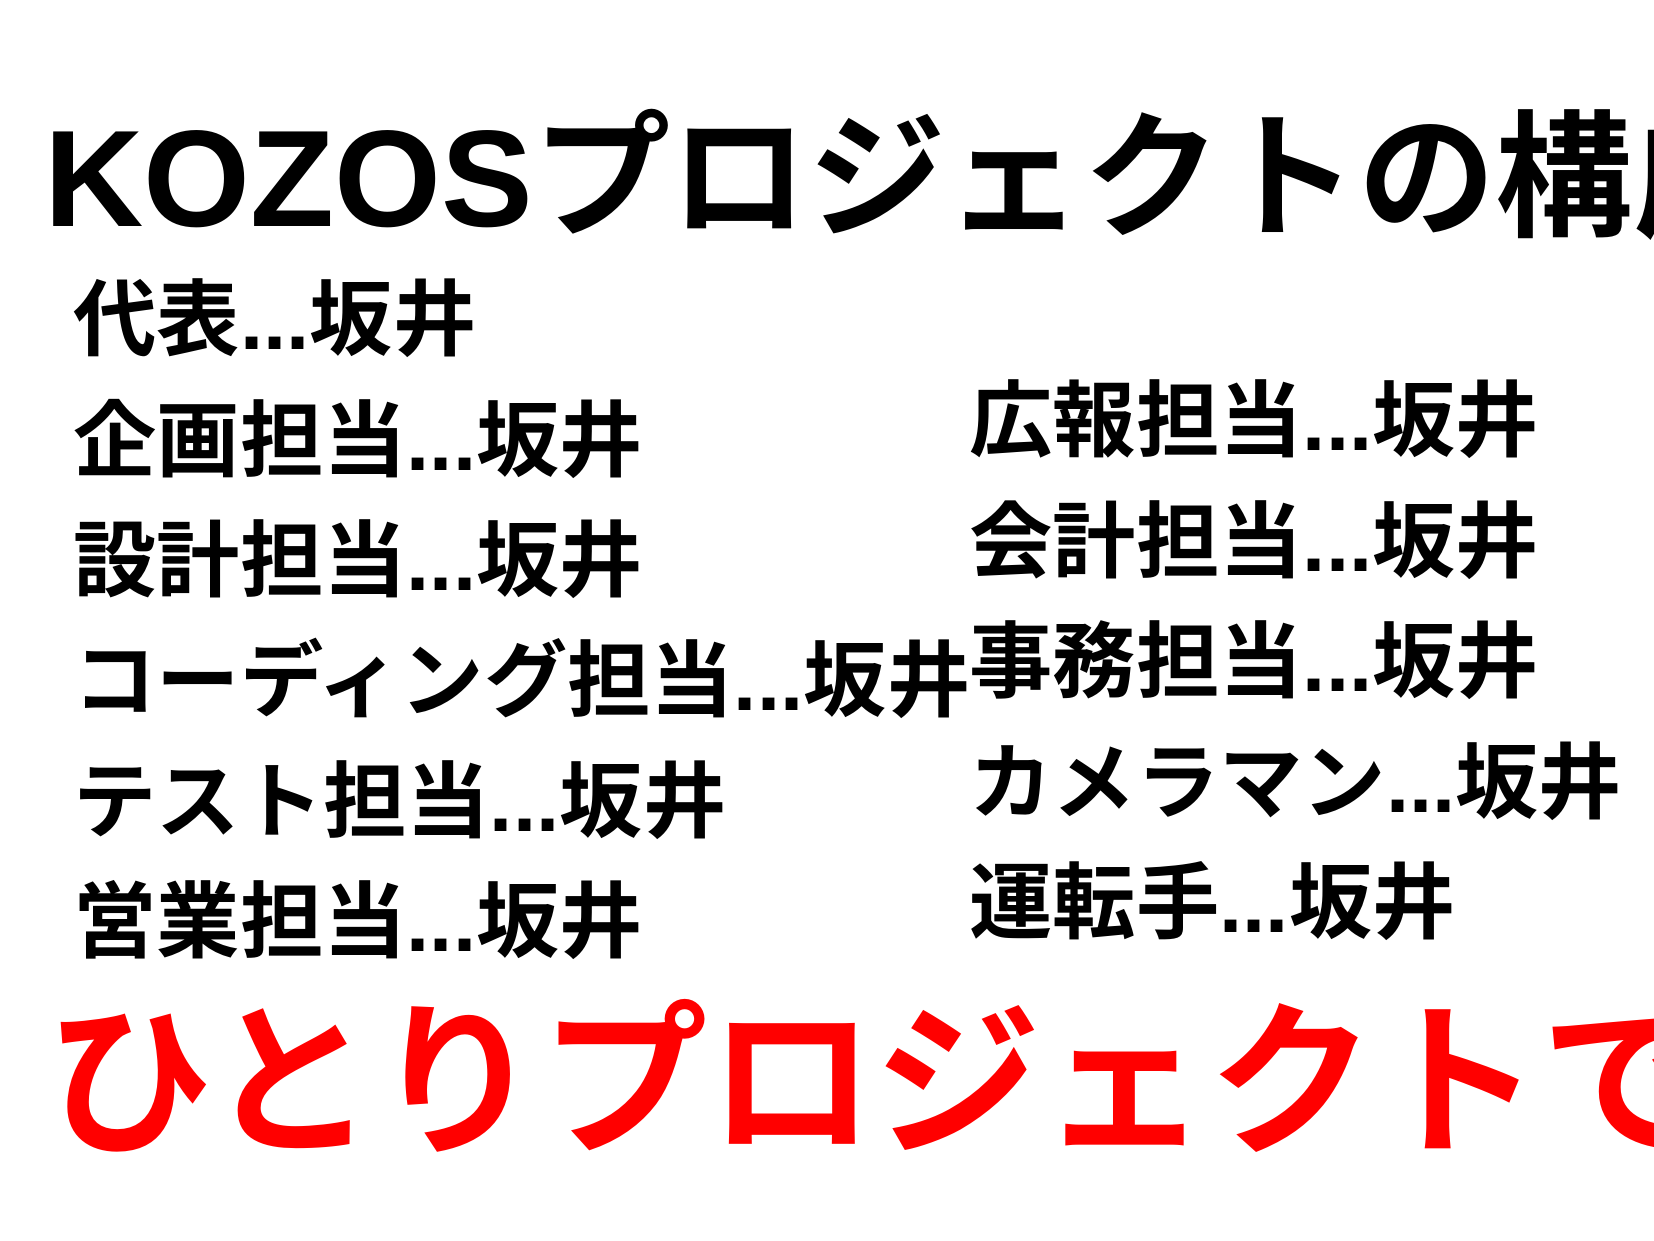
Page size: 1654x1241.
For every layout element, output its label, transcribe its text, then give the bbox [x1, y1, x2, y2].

text_box KOZOSプロジェクトの構成 [29, 59, 1629, 237]
text_box 広報担当...坂井 会計担当...坂井 事務担当...坂井 カメラマン...坂井 運転手...坂井 [955, 346, 1565, 827]
text_box ひとりプロジェクトです [31, 940, 1595, 1123]
text_box 代表...坂井 企画担当...坂井 設計担当...坂井 コーディング担当...坂井 テスト担当...坂井 営業担当...坂井 [59, 245, 925, 819]
